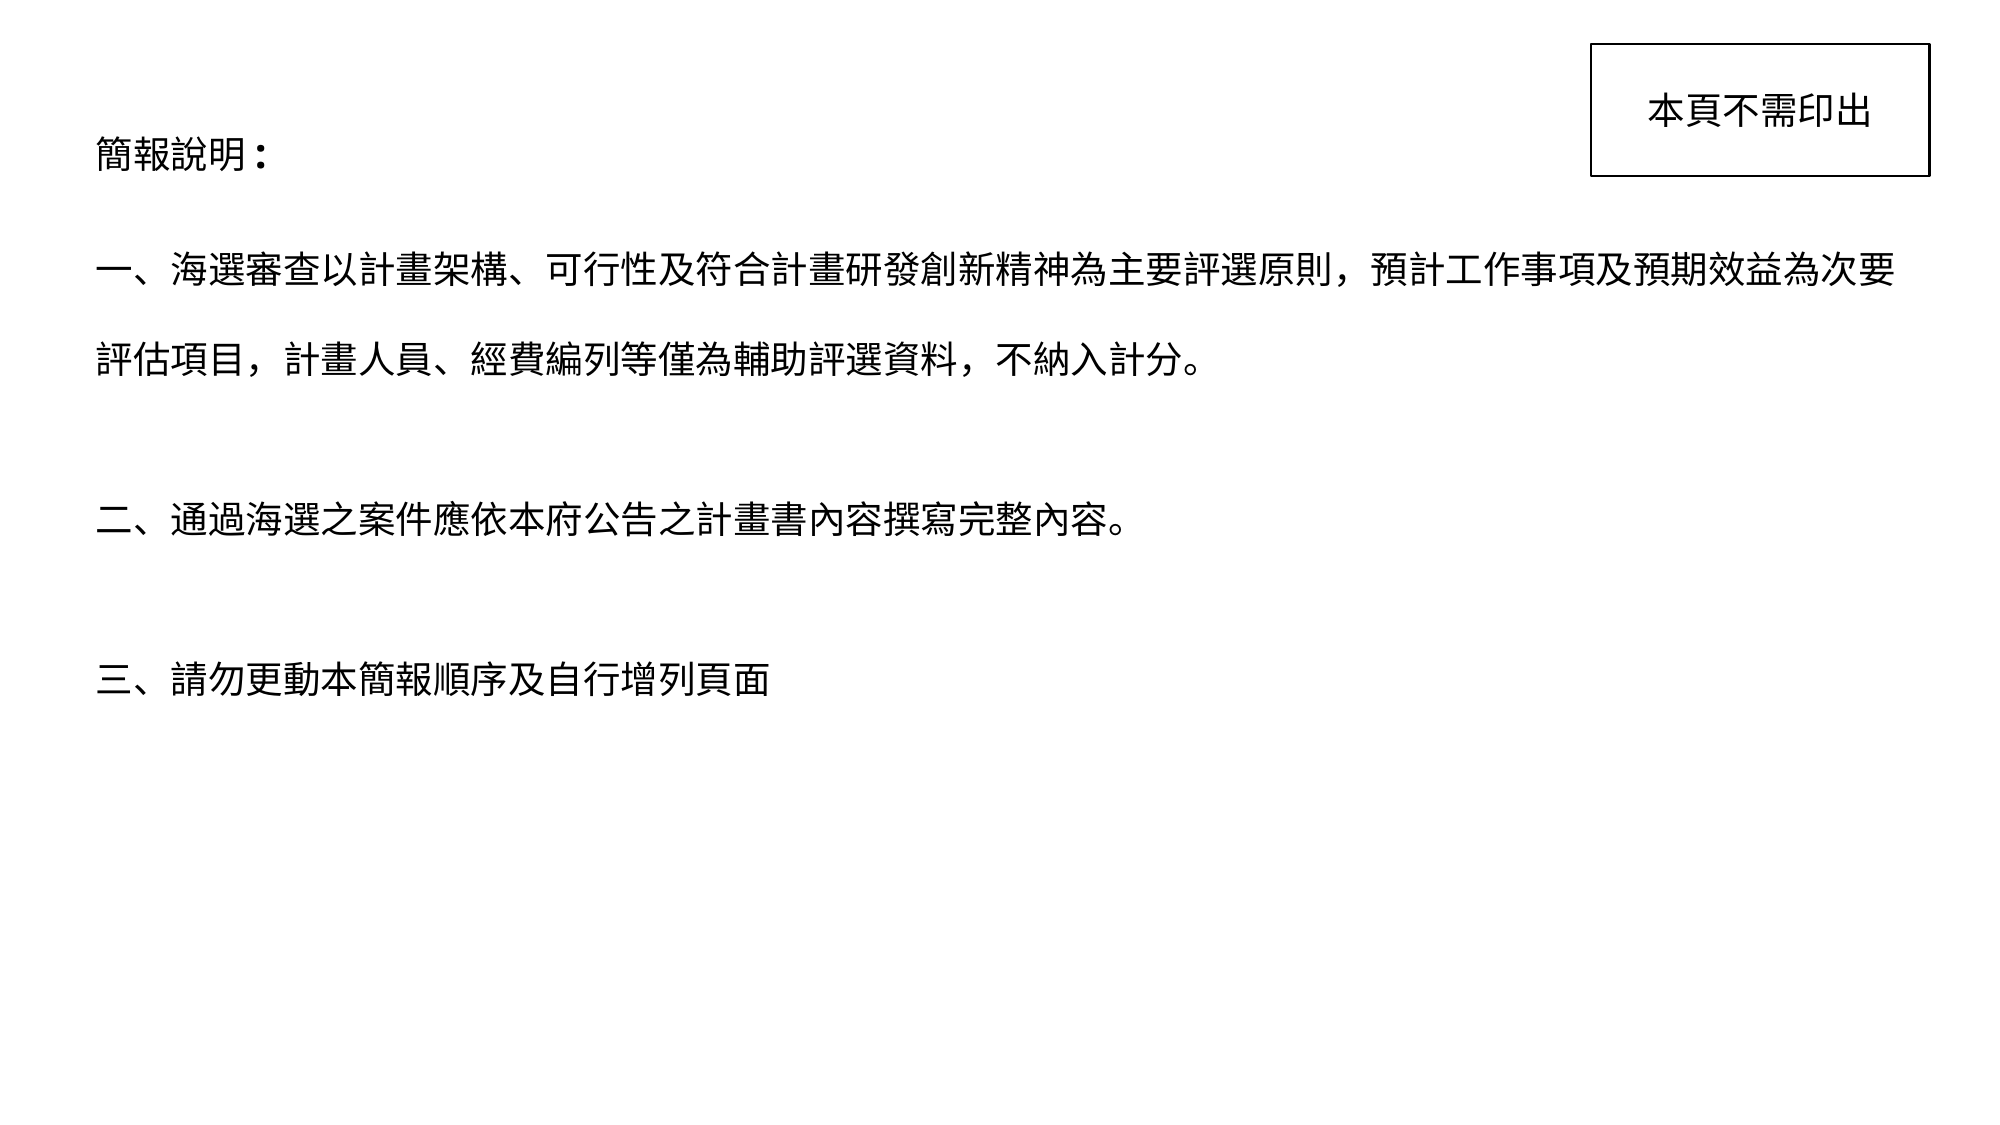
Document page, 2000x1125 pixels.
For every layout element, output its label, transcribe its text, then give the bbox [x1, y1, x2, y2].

text_box 一、海選審查以計畫架構、可行性及符合計畫研發創新精神為主要評選原則，預計工作事項及預期效益為次要評估項目，計畫人員、經費編列等僅為輔助評選資料，不納入計分。 二、通過海選之案件應依本府公告之計畫書內容撰寫完整內容。 三、請勿更動本簡報順序及自行增列頁面 [80, 193, 1920, 800]
text_box 本頁不需印出 [1591, 43, 1930, 176]
text_box 簡報說明: [80, 119, 291, 185]
